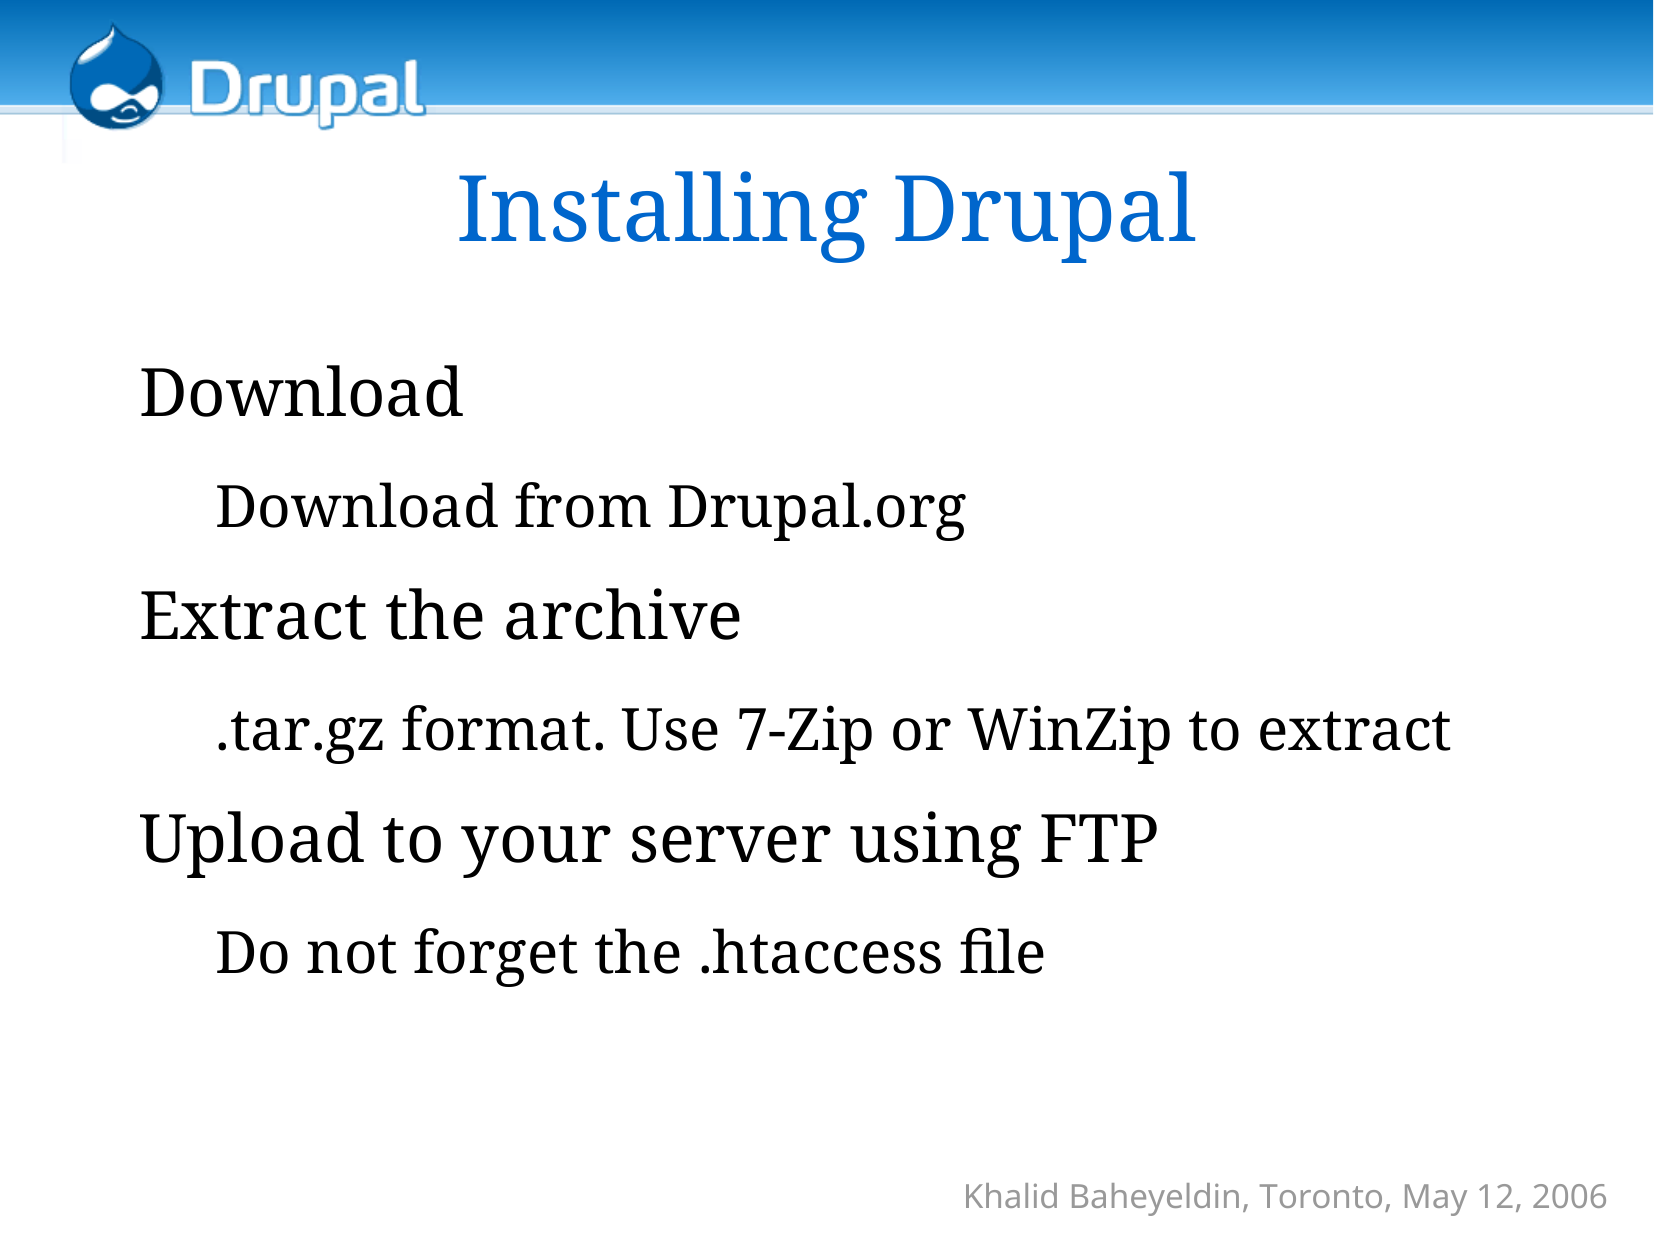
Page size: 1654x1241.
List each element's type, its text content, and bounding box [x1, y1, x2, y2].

picture [0, 0, 1654, 1241]
title Installing Drupal [121, 102, 1533, 311]
list Download Download from Drupal.org Extract the archive .tar.gz format. Use 7-Zip or WinZip to extract Upload to your server using FTP Do not forget the .htaccess file [121, 344, 1533, 1127]
